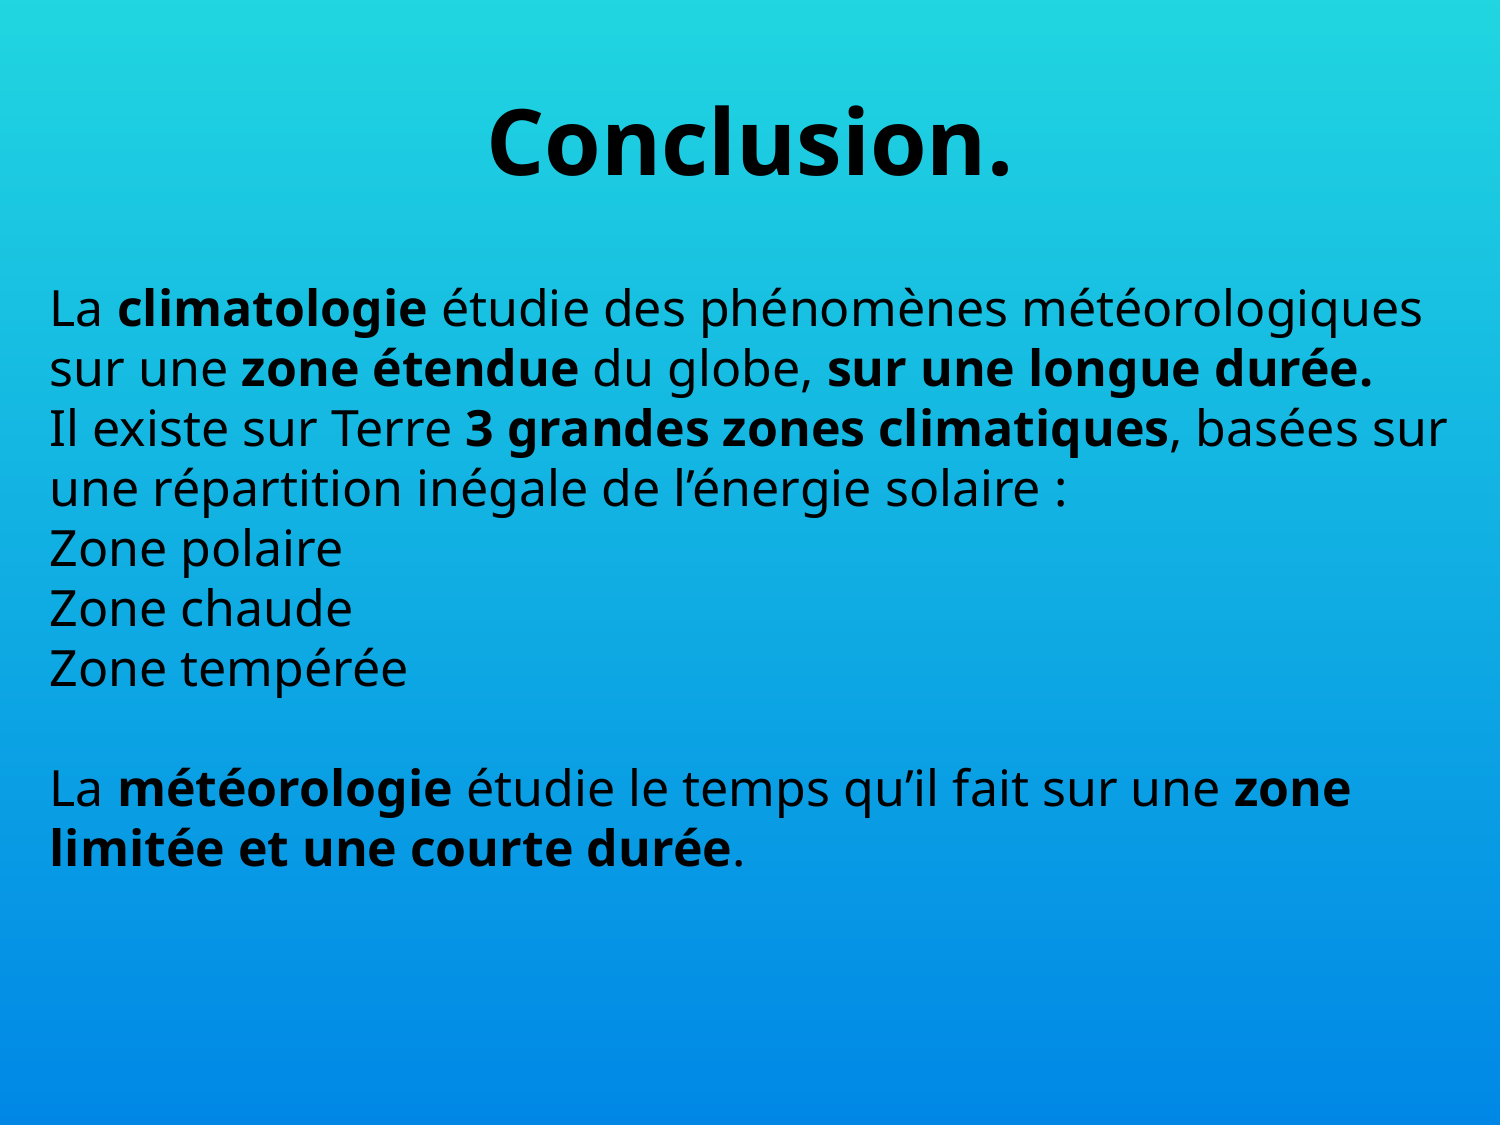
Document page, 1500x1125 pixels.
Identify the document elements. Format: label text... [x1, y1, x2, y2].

text_box La climatologie étudie des phénomènes météorologiques sur une zone étendue du globe, sur une longue durée. Il existe sur Terre 3 grandes zones climatiques, basées sur une répartition inégale de l’énergie solaire : Zone polaire Zone chaude Zone tempérée La météorologie étudie le temps qu’il fait sur une zone limitée et une courte durée. [35, 269, 1465, 930]
title Conclusion. [75, 45, 1425, 233]
